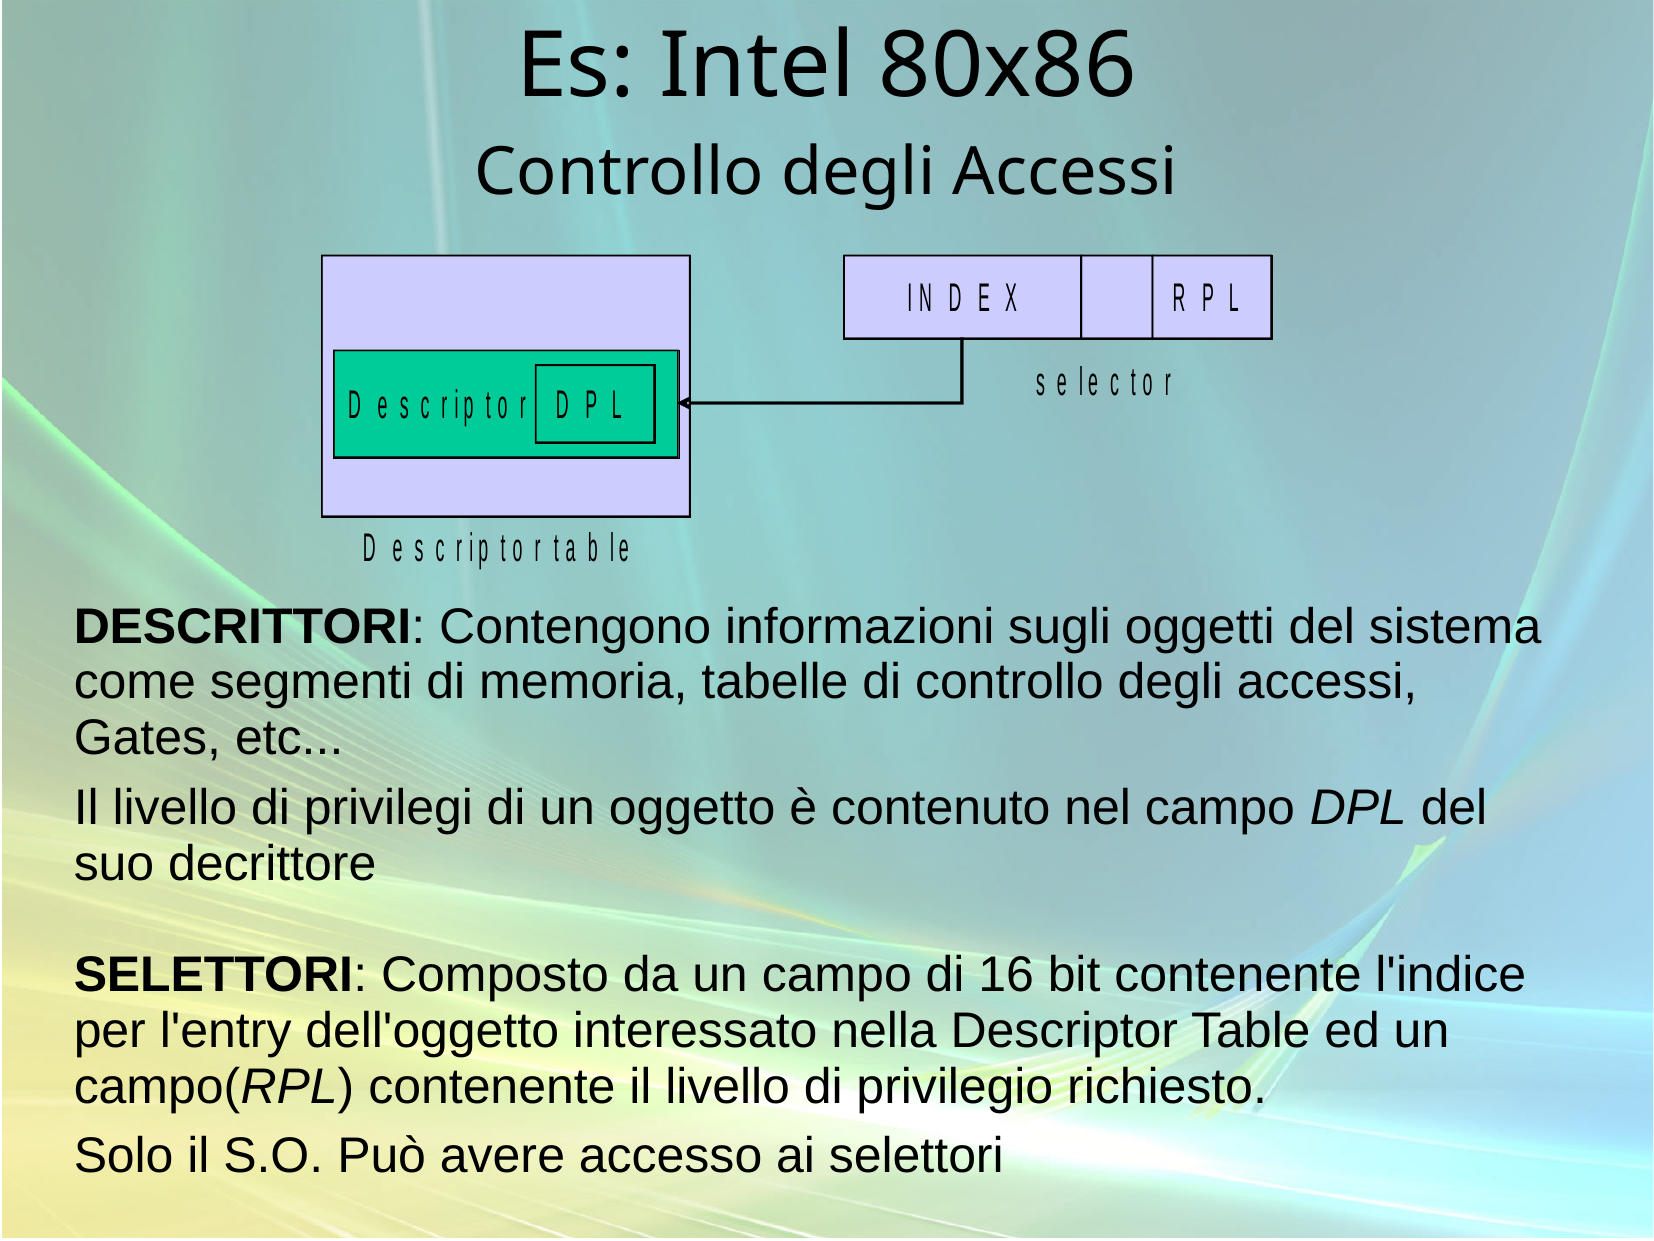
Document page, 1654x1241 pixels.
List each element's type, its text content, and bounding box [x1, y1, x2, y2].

title Es: Intel 80x86 Controllo degli Accessi [82, 2, 1571, 210]
picture [2, 0, 1654, 1238]
text_box DESCRITTORI: Contengono informazioni sugli oggetti del sistema come segmenti di memoria, tabelle di controllo degli accessi, Gates, etc... Il livello di privilegi di un oggetto è contenuto nel campo DPL del suo decrittore SELETTORI: Composto da un campo di 16 bit contenente l'indice per l'entry dell'oggetto interessato nella Descriptor Table ed un campo(RPL) contenente il livello di privilegio richiesto. Solo il S.O. Può avere accesso ai selettori [59, 590, 1595, 1237]
